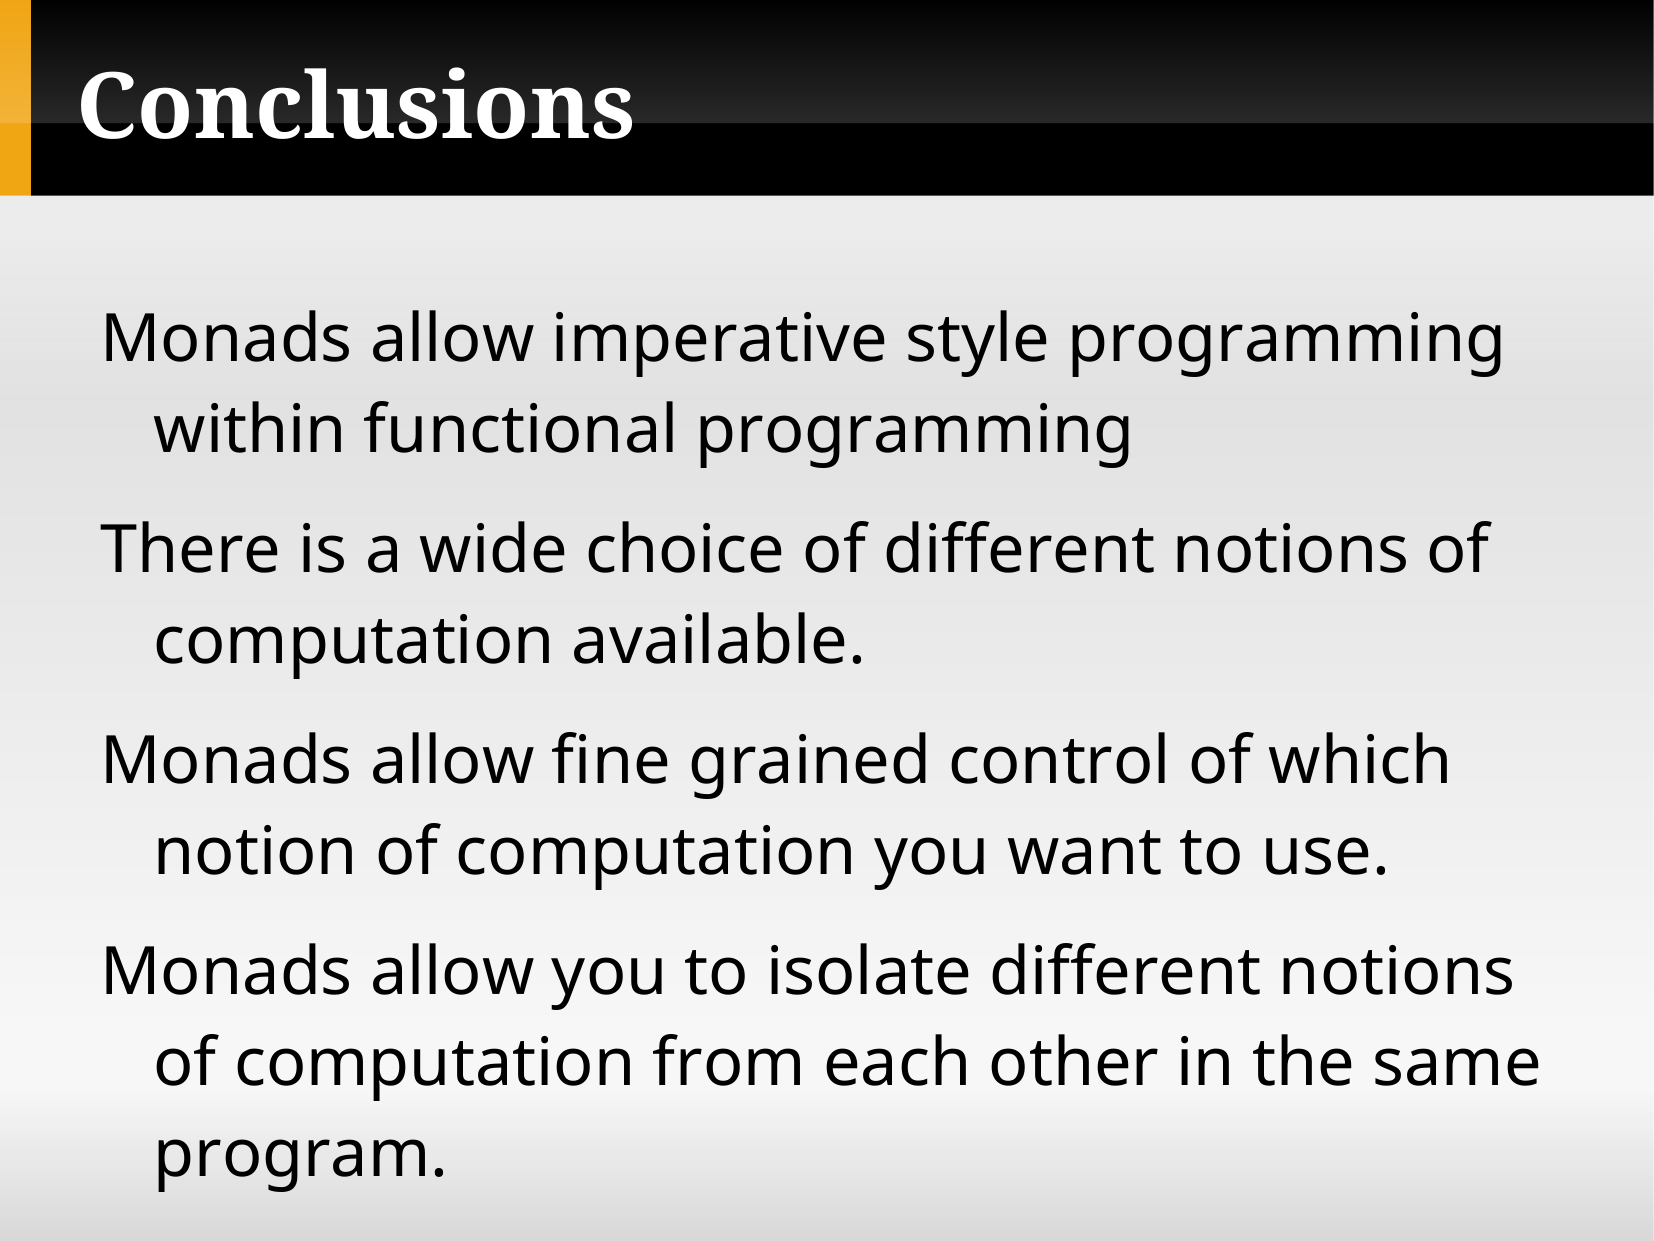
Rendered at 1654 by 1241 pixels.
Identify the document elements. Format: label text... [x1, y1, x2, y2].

picture [0, 0, 1654, 1241]
title Conclusions [76, 0, 1565, 208]
list Monads allow imperative style programming within functional programming There is a wide choice of different notions of computation available. Monads allow fine grained control of which notion of computation you want to use. Monads allow you to isolate different notions of computation from each other in the same program. [82, 290, 1571, 1094]
